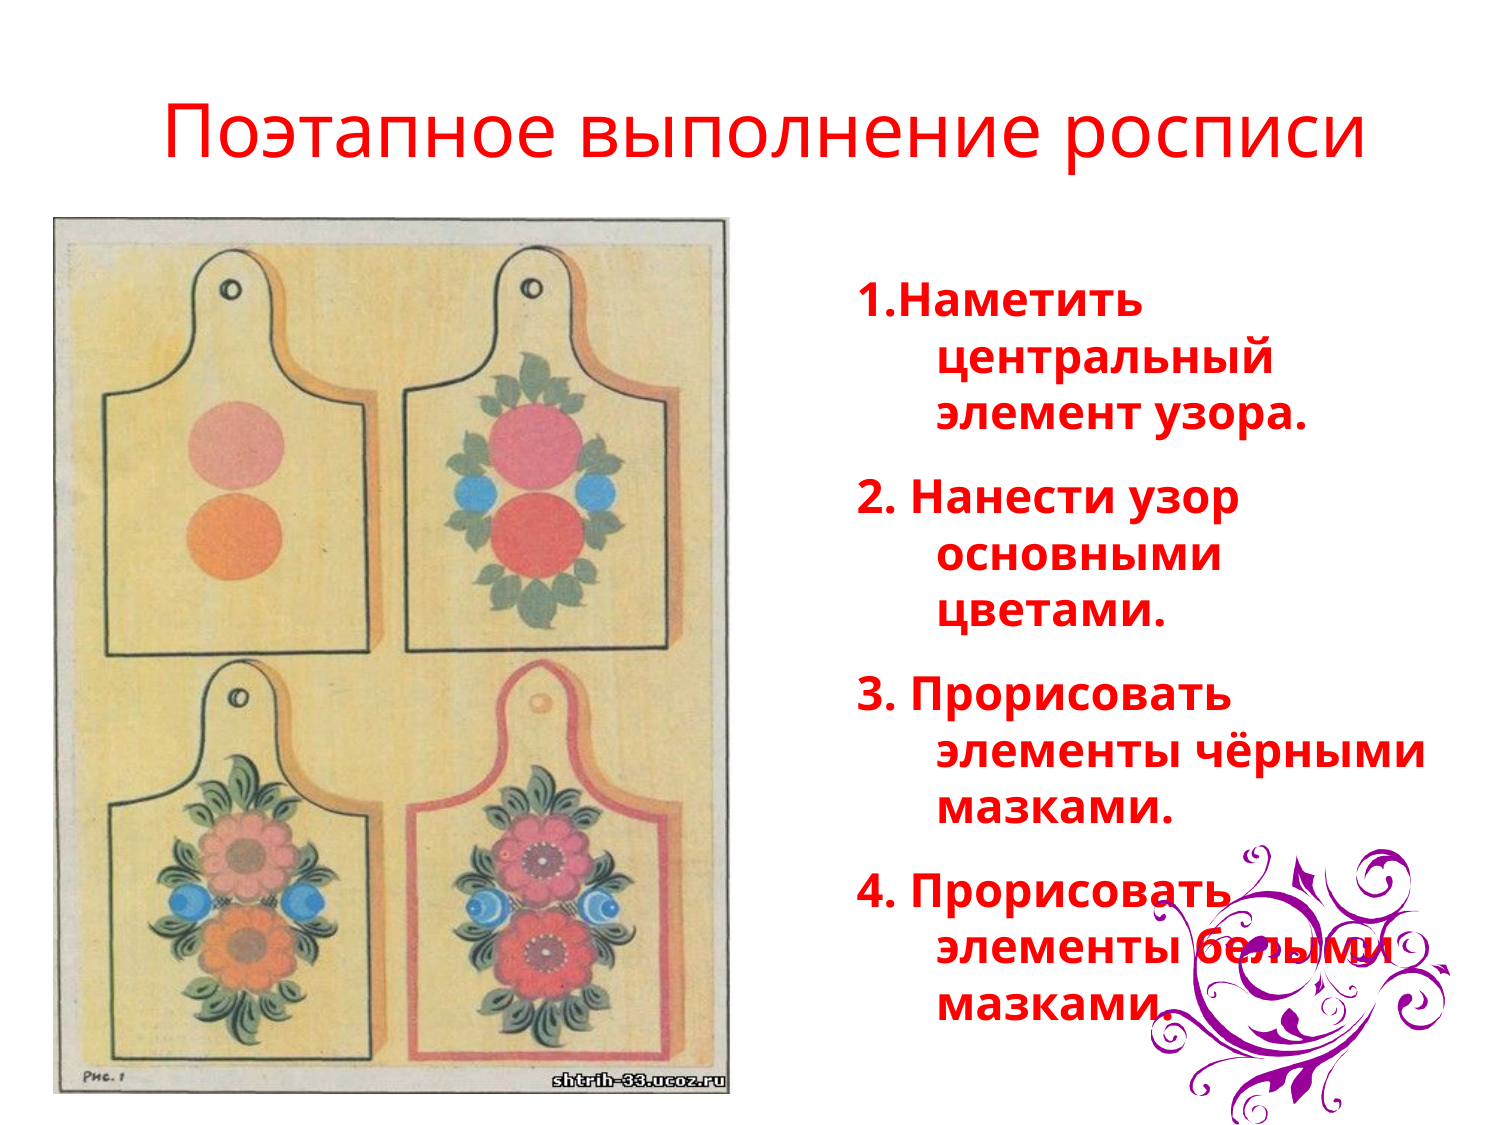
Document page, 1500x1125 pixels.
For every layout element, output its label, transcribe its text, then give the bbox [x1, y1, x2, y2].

picture [1151, 845, 1450, 1125]
picture [53, 217, 733, 1095]
list 1.Наметить центральный элемент узора. 2. Нанести узор основными цветами. 3. Прорисовать элементы чёрными мазками. 4. Прорисовать элементы белыми мазками. [762, 262, 1475, 1038]
title Поэтапное выполнение росписи [49, 75, 1475, 213]
